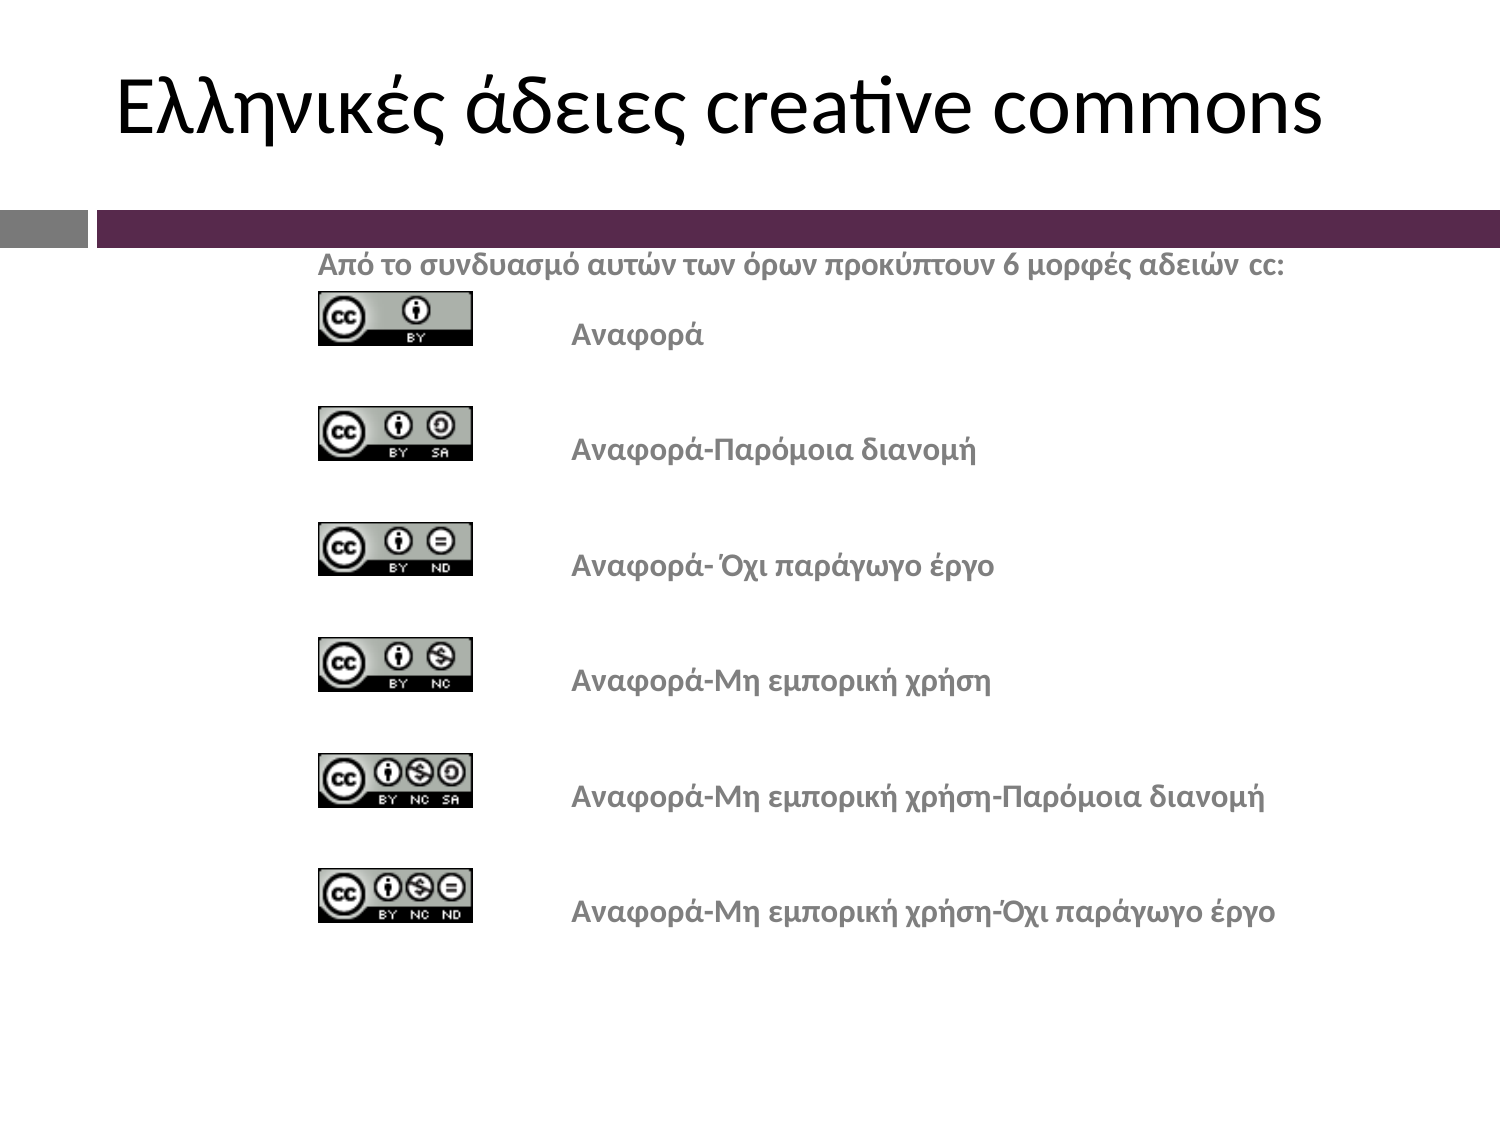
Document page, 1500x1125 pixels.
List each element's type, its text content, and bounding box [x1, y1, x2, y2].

chart [317, 244, 1292, 961]
list [75, 234, 1426, 1005]
title Ελληνικές άδειες creative commons [100, 19, 1438, 182]
